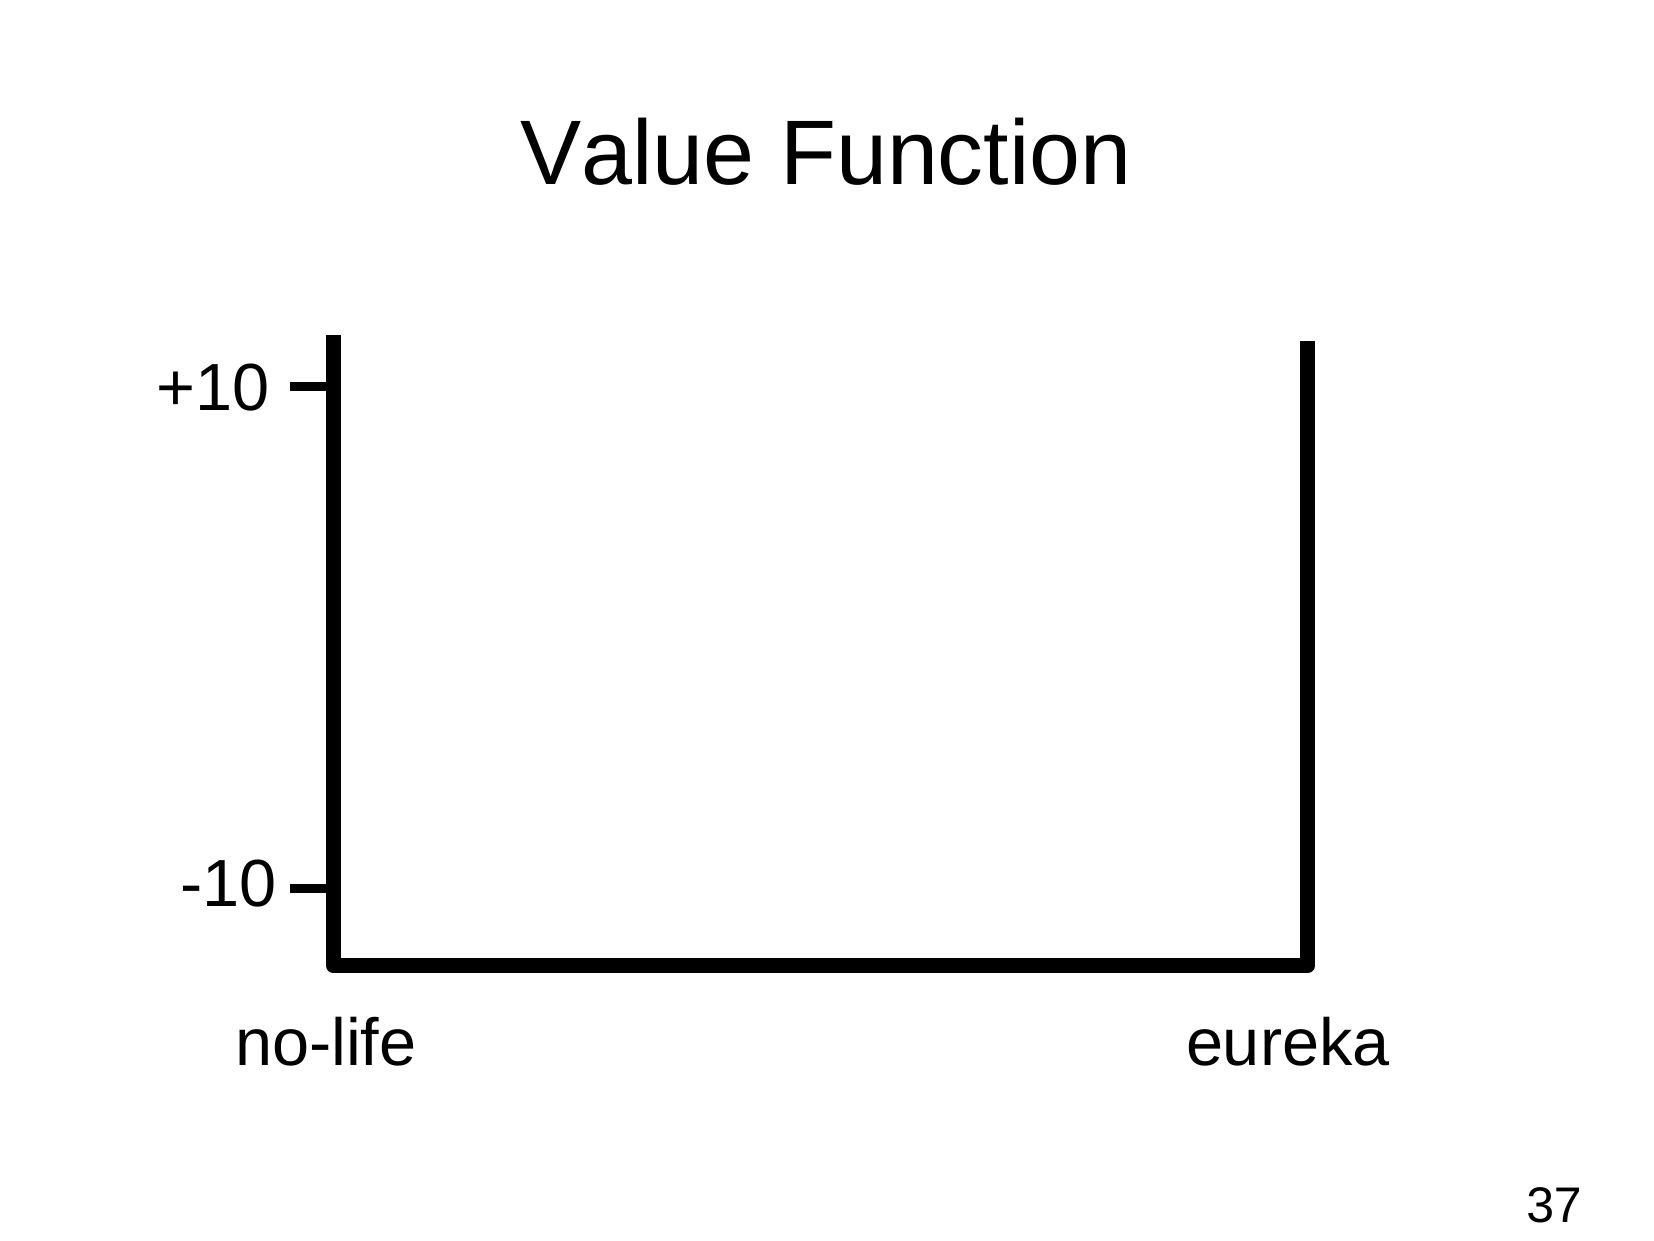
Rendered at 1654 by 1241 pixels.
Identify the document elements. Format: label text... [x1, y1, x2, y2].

text_box +10 [141, 342, 285, 432]
text_box -10 [165, 838, 292, 929]
text_box no-life [220, 997, 433, 1088]
title Value Function [82, 49, 1571, 257]
text_box eureka [1171, 997, 1406, 1088]
